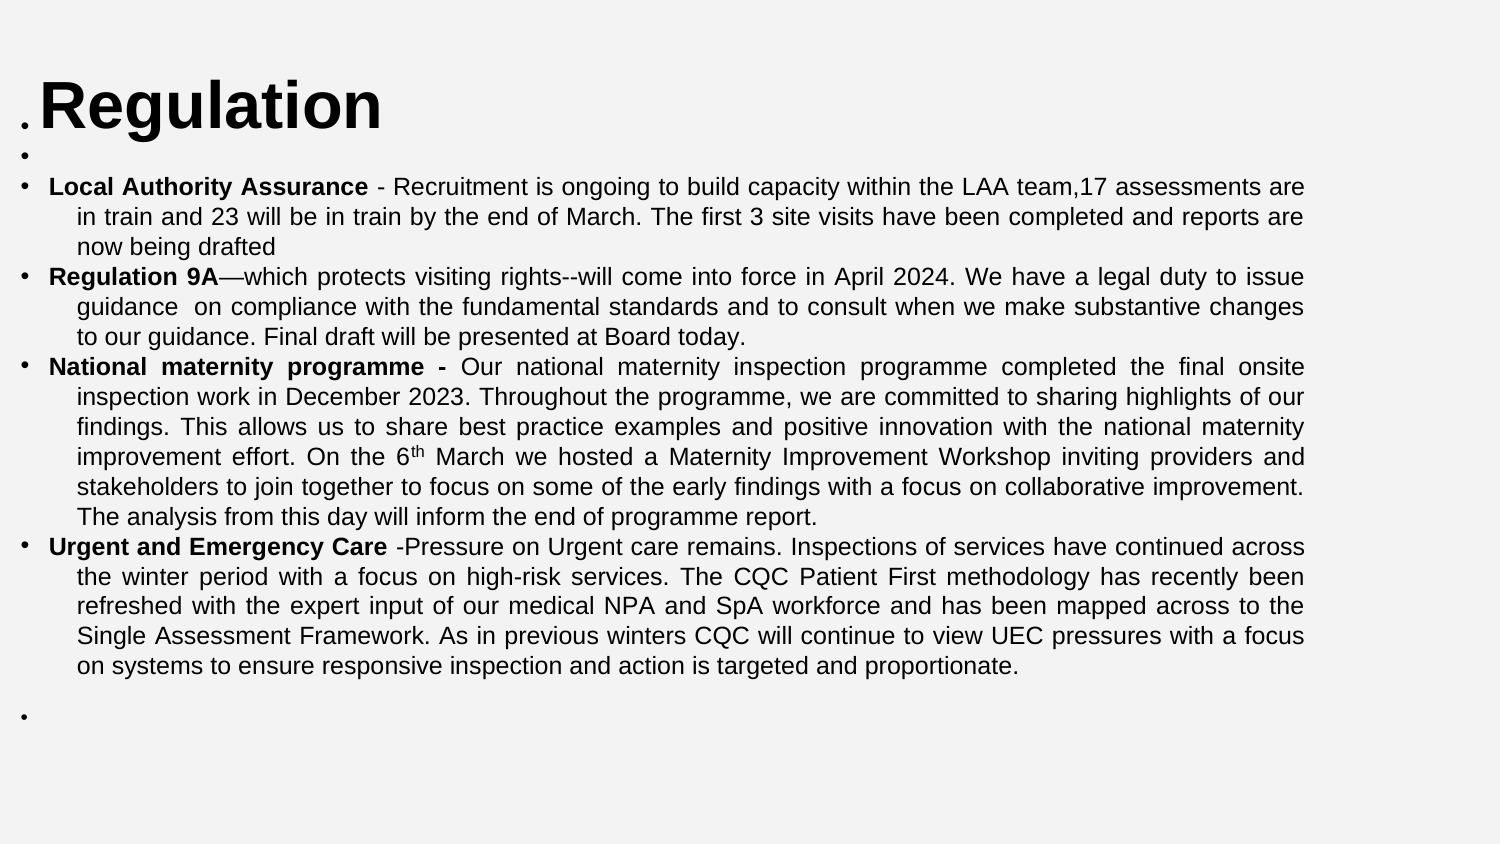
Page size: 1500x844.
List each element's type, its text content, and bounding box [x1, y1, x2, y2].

title Regulation [24, 54, 1375, 138]
list Local Authority Assurance - Recruitment is ongoing to build capacity within the LAA team,17 assessments are in train and 23 will be in train by the end of March. The first 3 site visits have been completed and reports are now being drafted Regulation 9A—which protects visiting rights--will come into force in April 2024. We have a legal duty to issue guidance on compliance with the fundamental standards and to consult when we make substantive changes to our guidance. Final draft will be presented at Board today. National maternity programme - Our national maternity inspection programme completed the final onsite inspection work in December 2023. Throughout the programme, we are committed to sharing highlights of our findings. This allows us to share best practice examples and positive innovation with the national maternity improvement effort. On the 6th March we hosted a Maternity Improvement Workshop inviting providers and stakeholders to join together to focus on some of the early findings with a focus on collaborative improvement. The analysis from this day will inform the end of programme report. Urgent and Emergency Care -Pressure on Urgent care remains. Inspections of services have continued across the winter period with a focus on high-risk services. The CQC Patient First methodology has recently been refreshed with the expert input of our medical NPA and SpA workforce and has been mapped across to the Single Assessment Framework. As in previous winters CQC will continue to view UEC pressures with a focus on systems to ensure responsive inspection and action is targeted and proportionate. [5, 95, 1323, 844]
